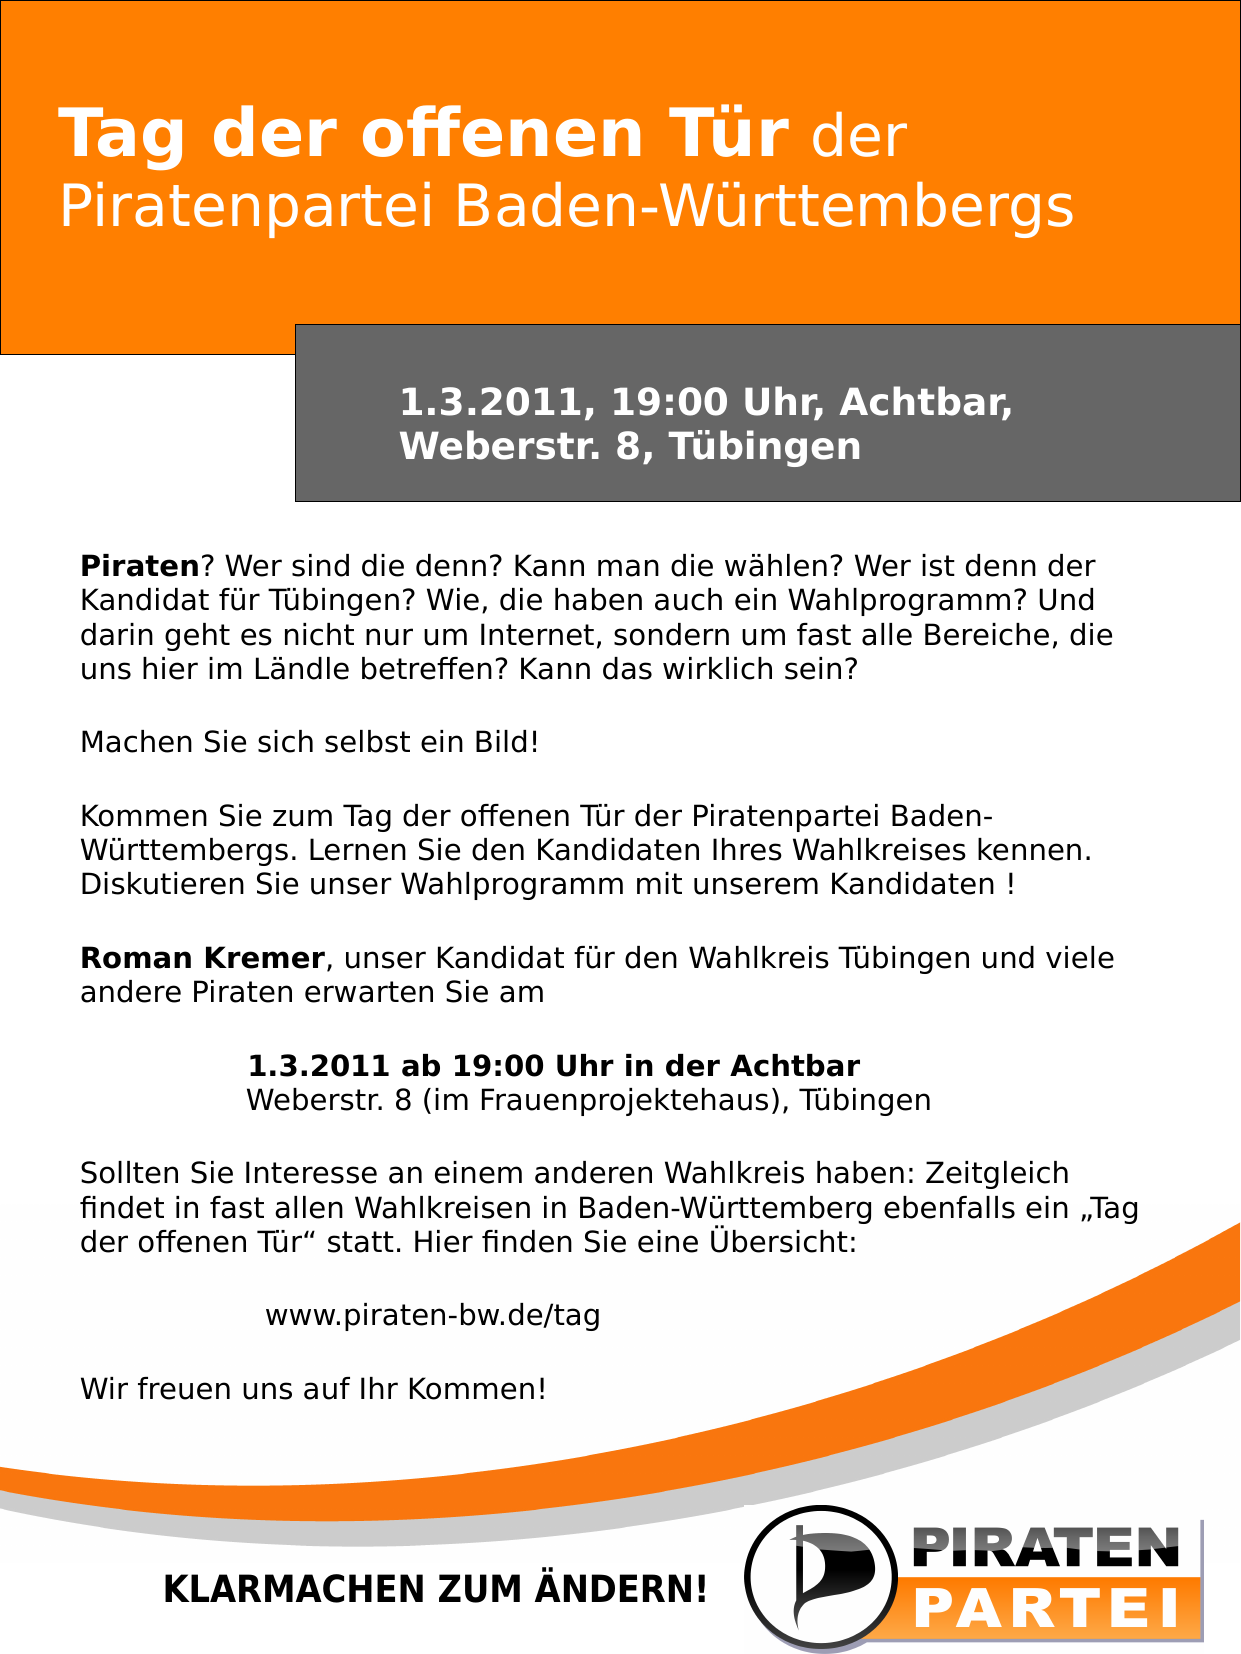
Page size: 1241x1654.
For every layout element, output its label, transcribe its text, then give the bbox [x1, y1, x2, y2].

picture [0, 1204, 1241, 1654]
text_box 1.3.2011, 19:00 Uhr, Achtbar, Weberstr. 8, Tübingen [383, 373, 1152, 476]
title Tag der offenen Tür der Piratenpartei Baden-Württembergs [59, 29, 1211, 306]
list Piraten? Wer sind die denn? Kann man die wählen? Wer ist denn der Kandidat für Tübingen? Wie, die haben auch ein Wahlprogramm? Und darin geht es nicht nur um Internet, sondern um fast alle Bereiche, die uns hier im Ländle betreffen? Kann das wirklich sein? Machen Sie sich selbst ein Bild! Kommen Sie zum Tag der offenen Tür der Piratenpartei Baden-Württembergs. Lernen Sie den Kandidaten Ihres Wahlkreises kennen. Diskutieren Sie unser Wahlprogramm mit unserem Kandidaten ! Roman Kremer, unser Kandidat für den Wahlkreis Tübingen und viele andere Piraten erwarten Sie am 1.3.2011 ab 19:00 Uhr in der Achtbar Weberstr. 8 (im Frauenprojektehaus), Tübingen Sollten Sie Interesse an einem anderen Wahlkreis haben: Zeitgleich findet in fast allen Wahlkreisen in Baden-Württemberg ebenfalls ein „Tag der offenen Tür“ statt. Hier finden Sie eine Übersicht: www.piraten-bw.de/tag Wir freuen uns auf Ihr Kommen! [62, 531, 1179, 1479]
